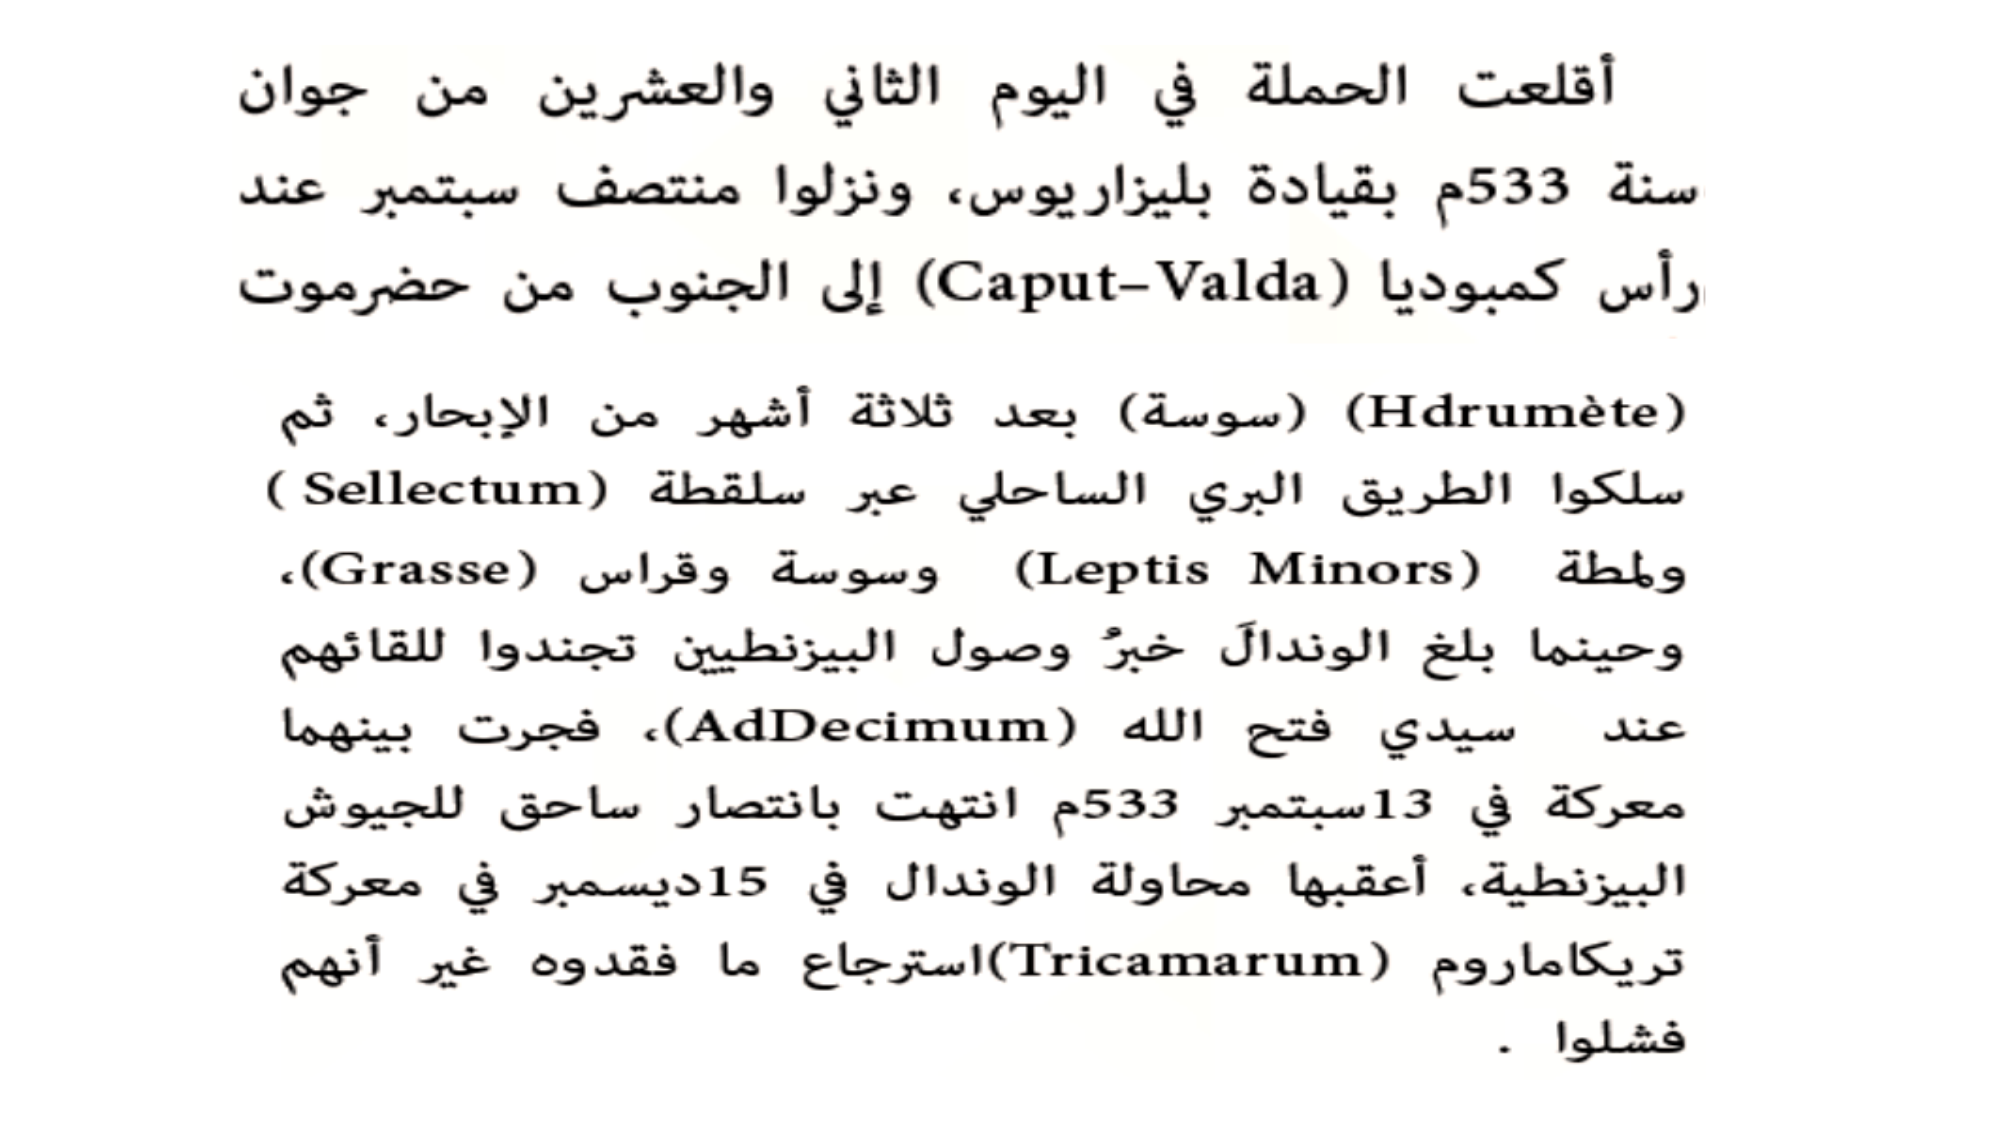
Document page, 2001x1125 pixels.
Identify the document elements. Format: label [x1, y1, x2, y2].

picture [232, 45, 1768, 1080]
